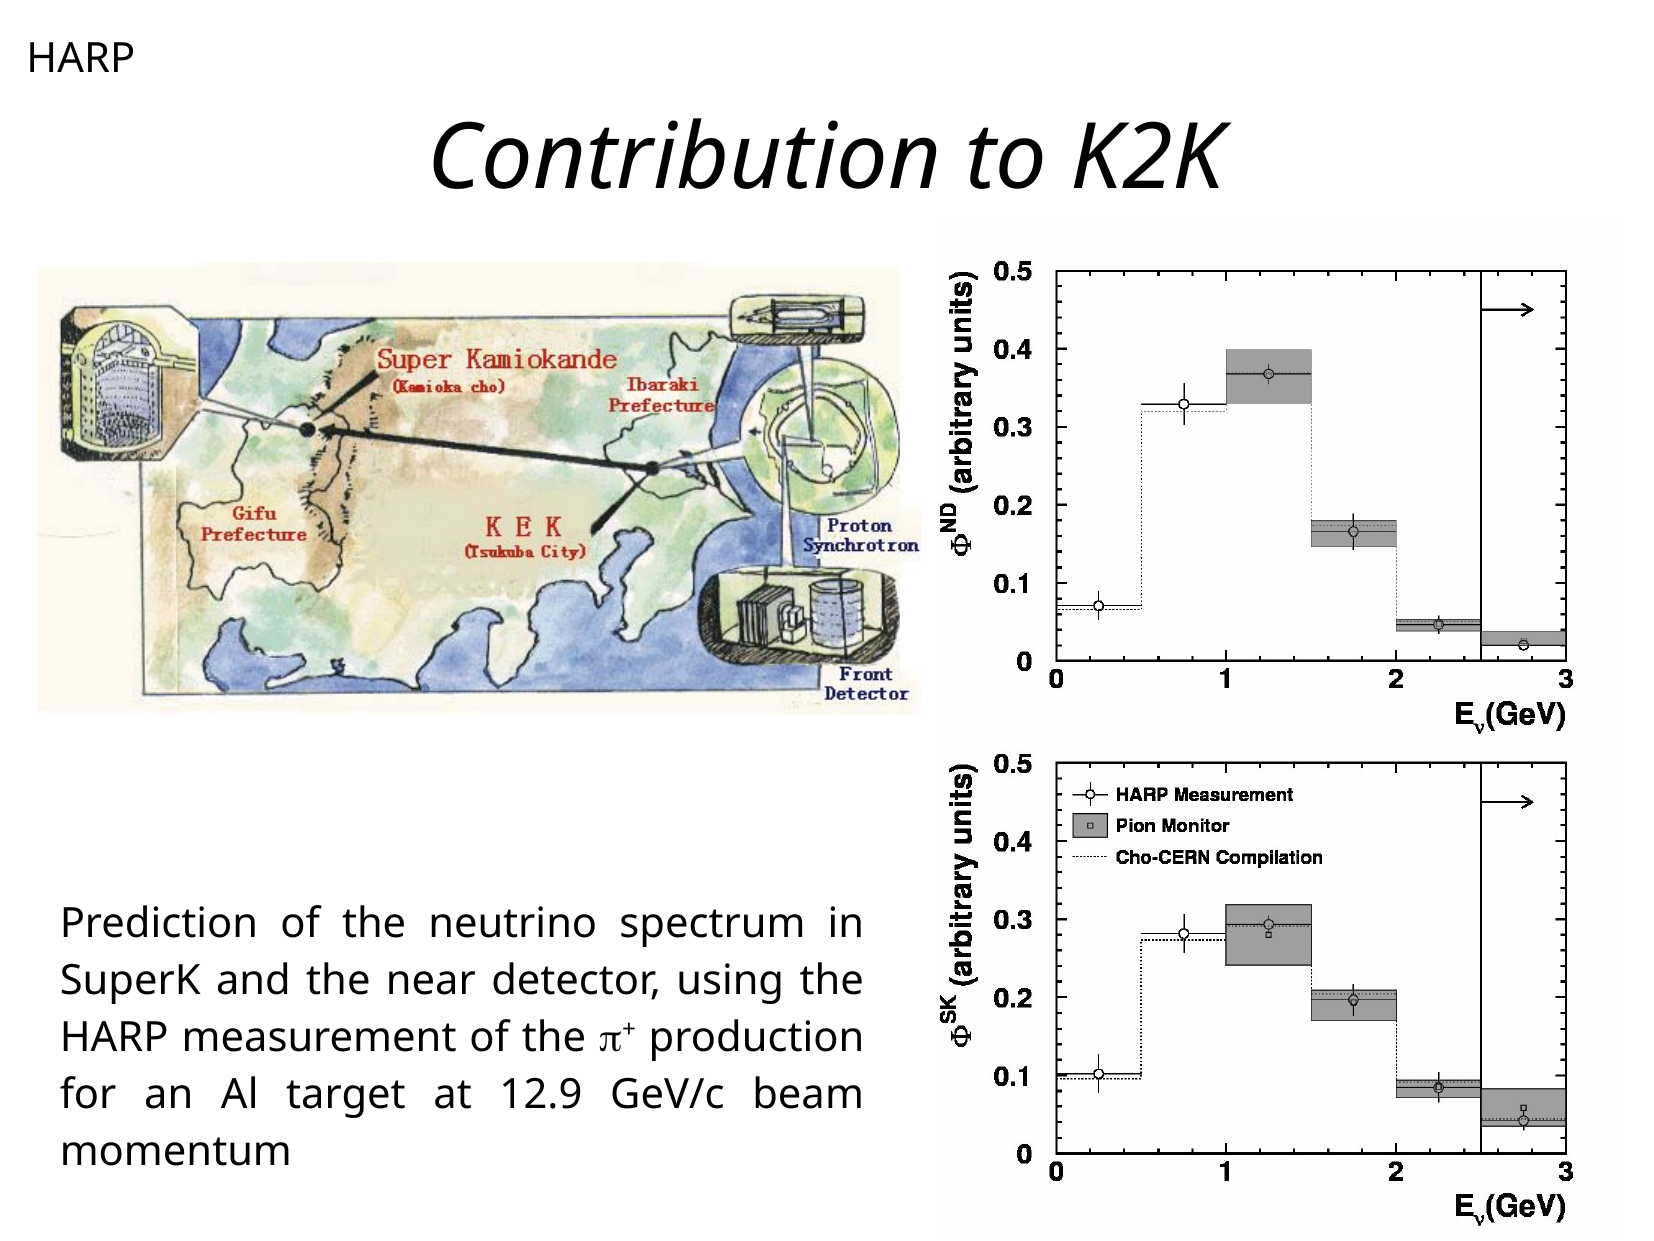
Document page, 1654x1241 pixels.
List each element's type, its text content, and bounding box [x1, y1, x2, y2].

picture [937, 219, 1617, 1238]
text_box Prediction of the neutrino spectrum in SuperK and the near detector, using the HARP measurement of the p+ production for an Al target at 12.9 GeV/c beam momentum [45, 885, 908, 1148]
text_box HARP [11, 20, 448, 90]
picture [37, 262, 921, 715]
title Contribution to K2K [82, 56, 1571, 250]
